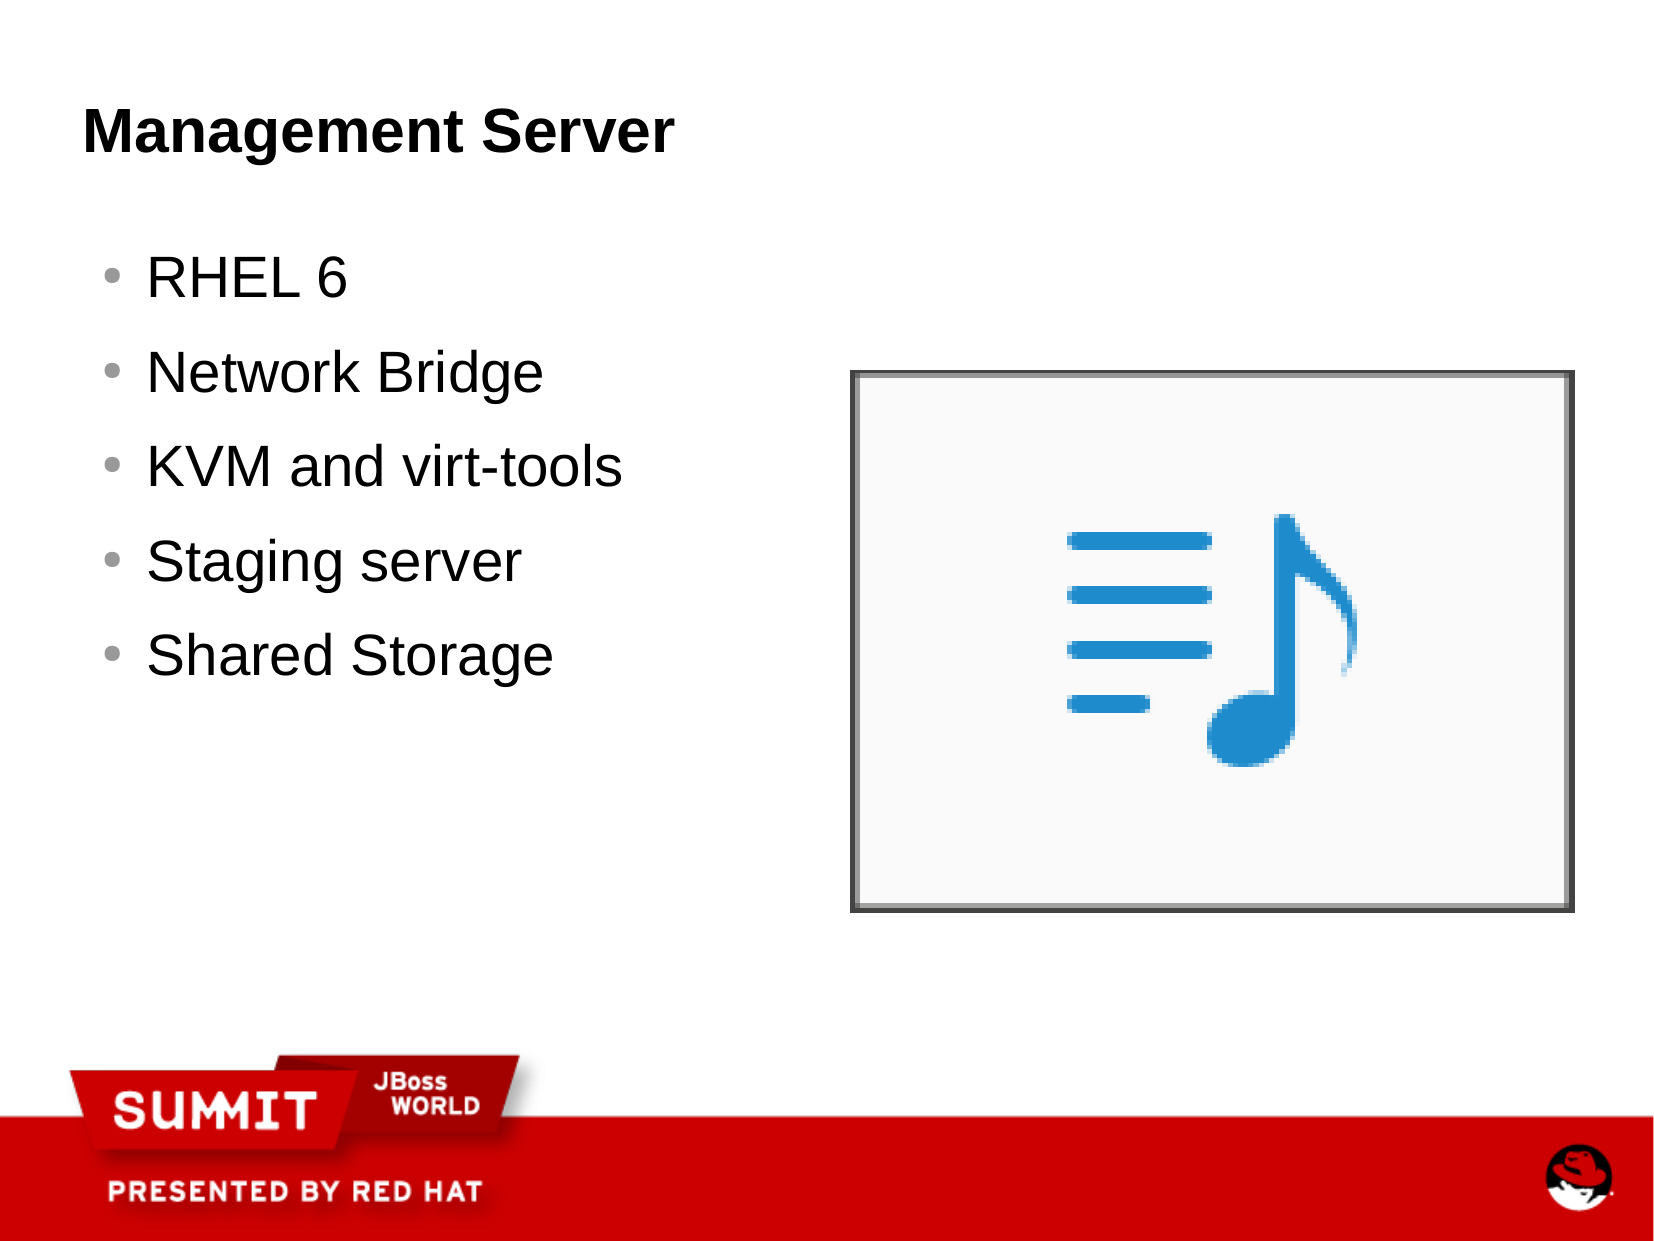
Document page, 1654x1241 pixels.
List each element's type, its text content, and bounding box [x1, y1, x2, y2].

picture [0, 1043, 1654, 1241]
list RHEL 6 Network Bridge KVM and virt-tools Staging server Shared Storage [86, 244, 814, 1039]
text_box [849, 369, 1576, 914]
title Management Server [82, 37, 1571, 226]
